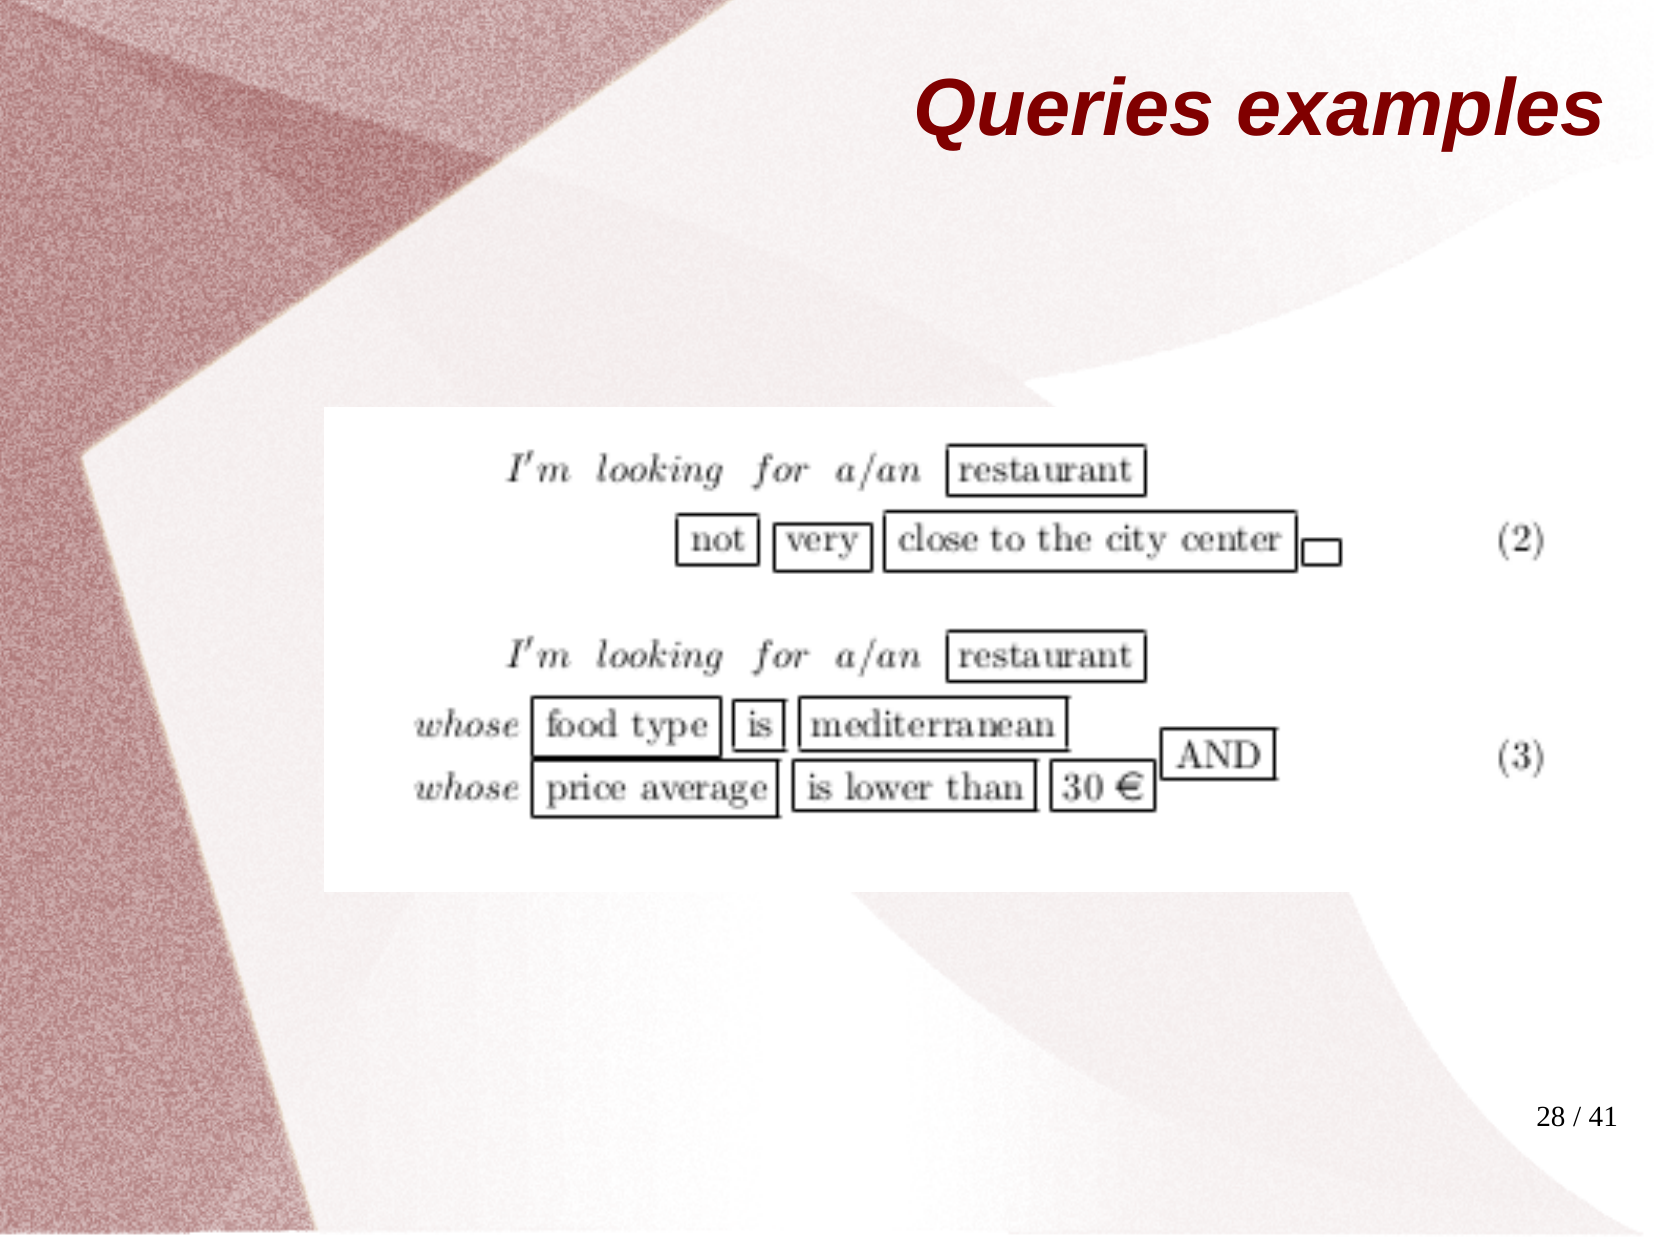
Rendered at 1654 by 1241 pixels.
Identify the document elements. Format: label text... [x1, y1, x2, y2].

title Queries examples [596, 49, 1607, 257]
picture [0, 0, 1654, 1241]
